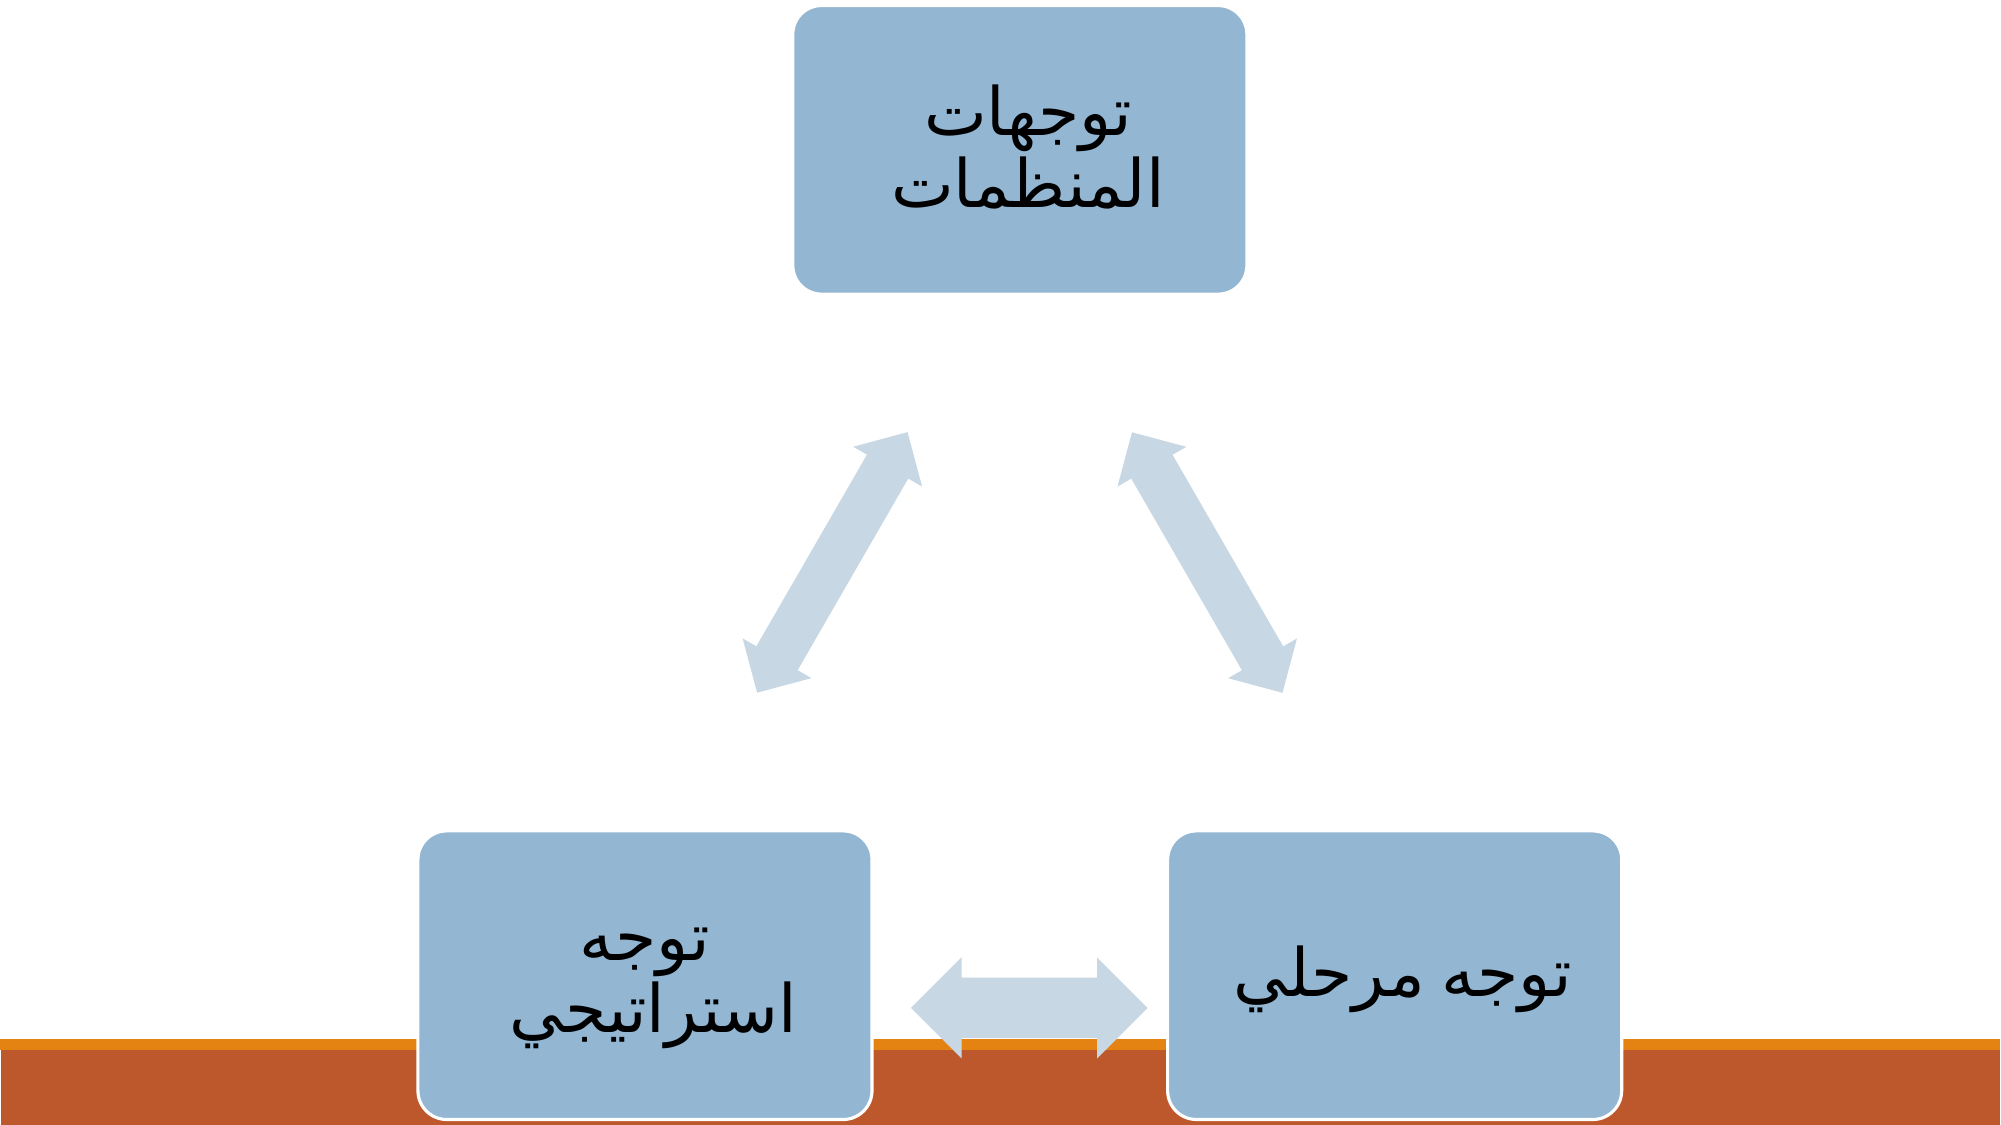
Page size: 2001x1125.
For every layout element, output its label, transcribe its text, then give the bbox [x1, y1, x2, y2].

text_box توجهات المنظمات [799, 13, 1241, 286]
text_box [1176, 830, 1613, 839]
text_box [417, 842, 424, 1109]
text_box [802, 5, 1238, 13]
text_box [742, 432, 923, 693]
text_box توجه مرحلي [1174, 839, 1616, 1112]
text_box [911, 957, 1148, 1059]
text_box [1241, 16, 1247, 283]
text_box [1616, 842, 1622, 1108]
text_box [426, 830, 864, 839]
text_box [1117, 432, 1297, 693]
text_box توجه استراتيجي [424, 839, 866, 1112]
text_box [1177, 1112, 1613, 1120]
text_box [866, 842, 873, 1109]
text_box [1167, 841, 1174, 1109]
text_box [801, 286, 1239, 295]
text_box [427, 1112, 863, 1120]
text_box [792, 16, 799, 284]
